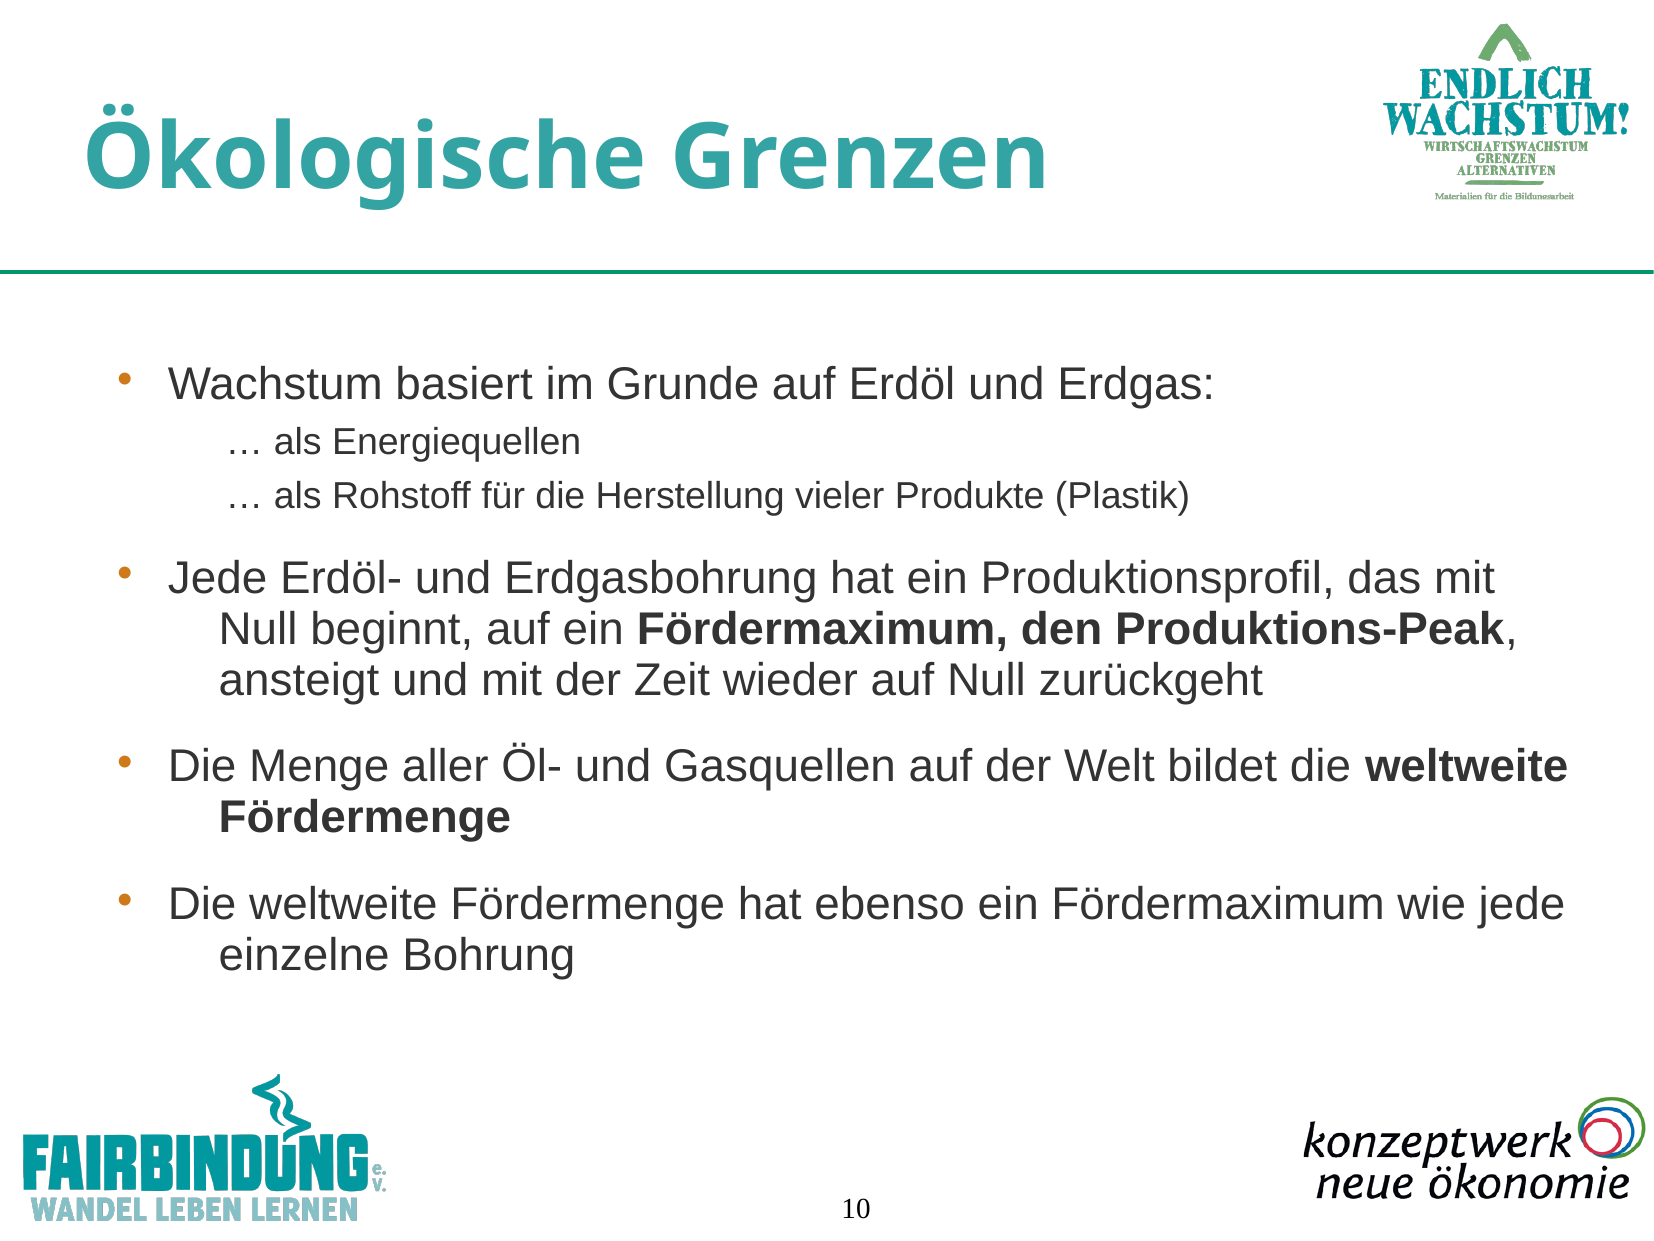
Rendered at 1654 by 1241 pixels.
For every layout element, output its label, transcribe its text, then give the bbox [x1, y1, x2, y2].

picture [23, 1074, 386, 1221]
text_box Wachstum basiert im Grunde auf Erdöl und Erdgas: … als Energiequellen … als Rohstoff für die Herstellung vieler Produkte (Plastik) Jede Erdöl- und Erdgasbohrung hat ein Produktionsprofil, das mit Null beginnt, auf ein Fördermaximum, den Produktions-Peak, ansteigt und mit der Zeit wieder auf Null zurückgeht Die Menge aller Öl- und Gasquellen auf der Welt bildet die weltweite Fördermenge Die weltweite Fördermenge hat ebenso ein Fördermaximum wie jede einzelne Bohrung [82, 354, 1571, 1109]
picture [1382, 23, 1630, 201]
picture [1291, 1081, 1654, 1235]
title Ökologische Grenzen [82, 49, 1571, 257]
